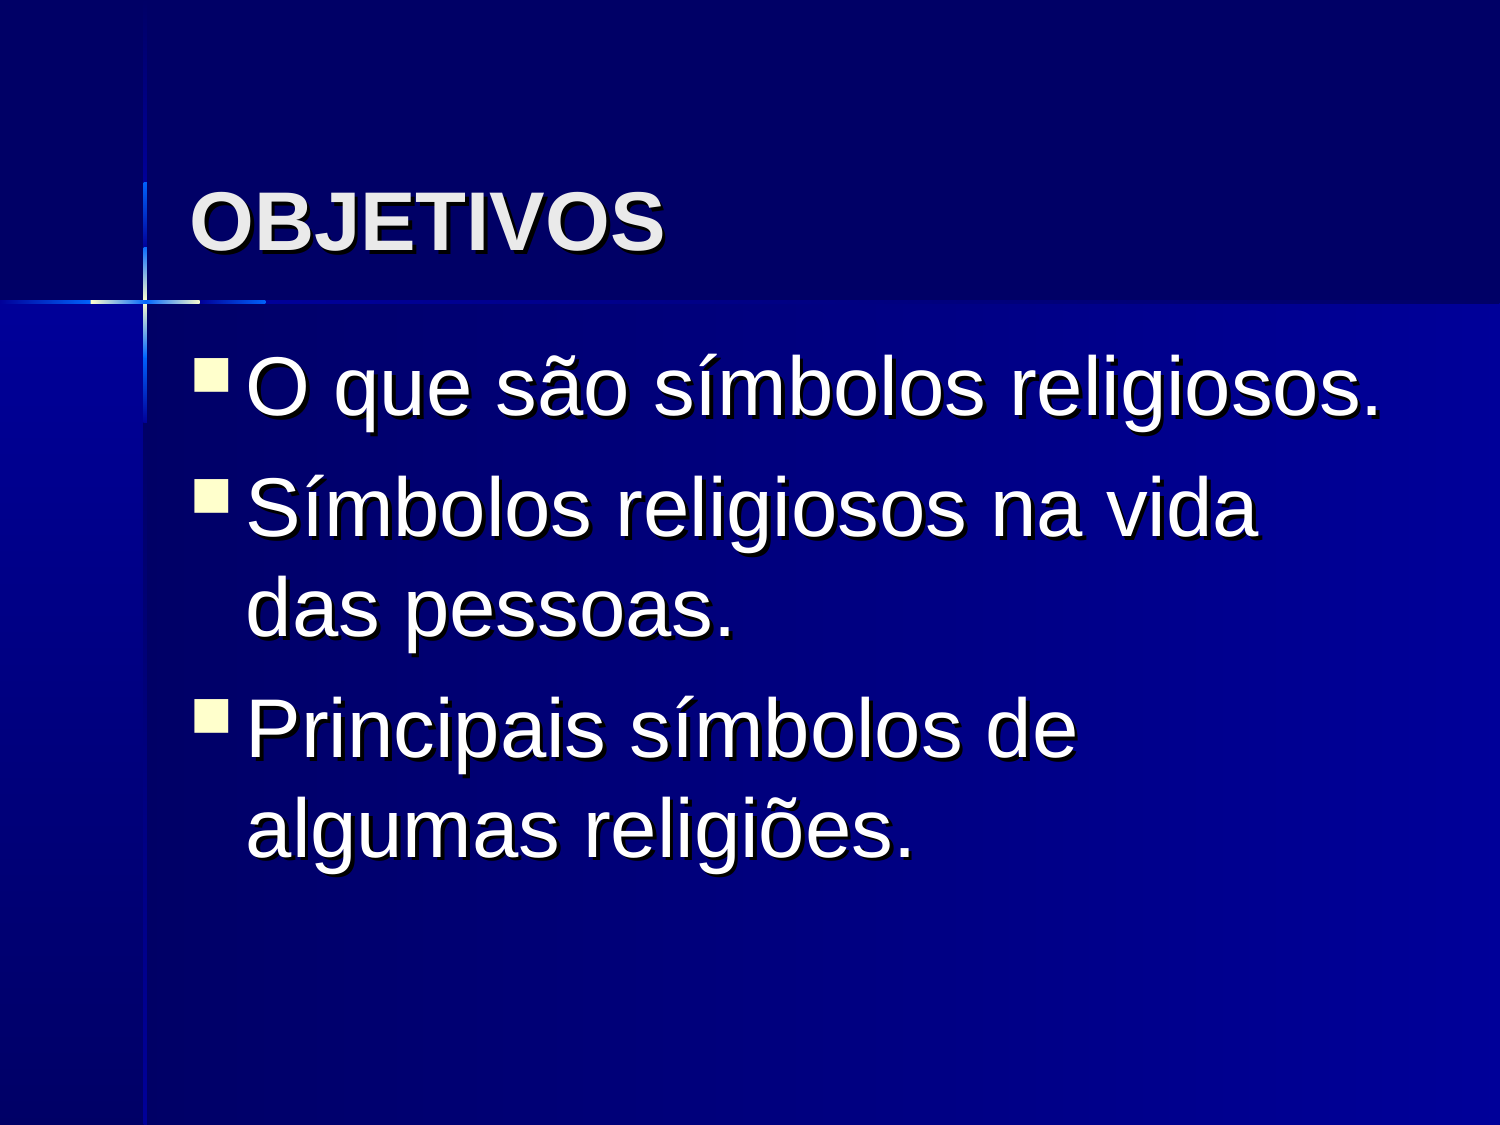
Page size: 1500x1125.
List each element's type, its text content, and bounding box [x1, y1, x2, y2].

title OBJETIVOS [174, 49, 1413, 285]
list O que são símbolos religiosos. Símbolos religiosos na vida das pessoas. Principais símbolos de algumas religiões. [174, 324, 1413, 1000]
